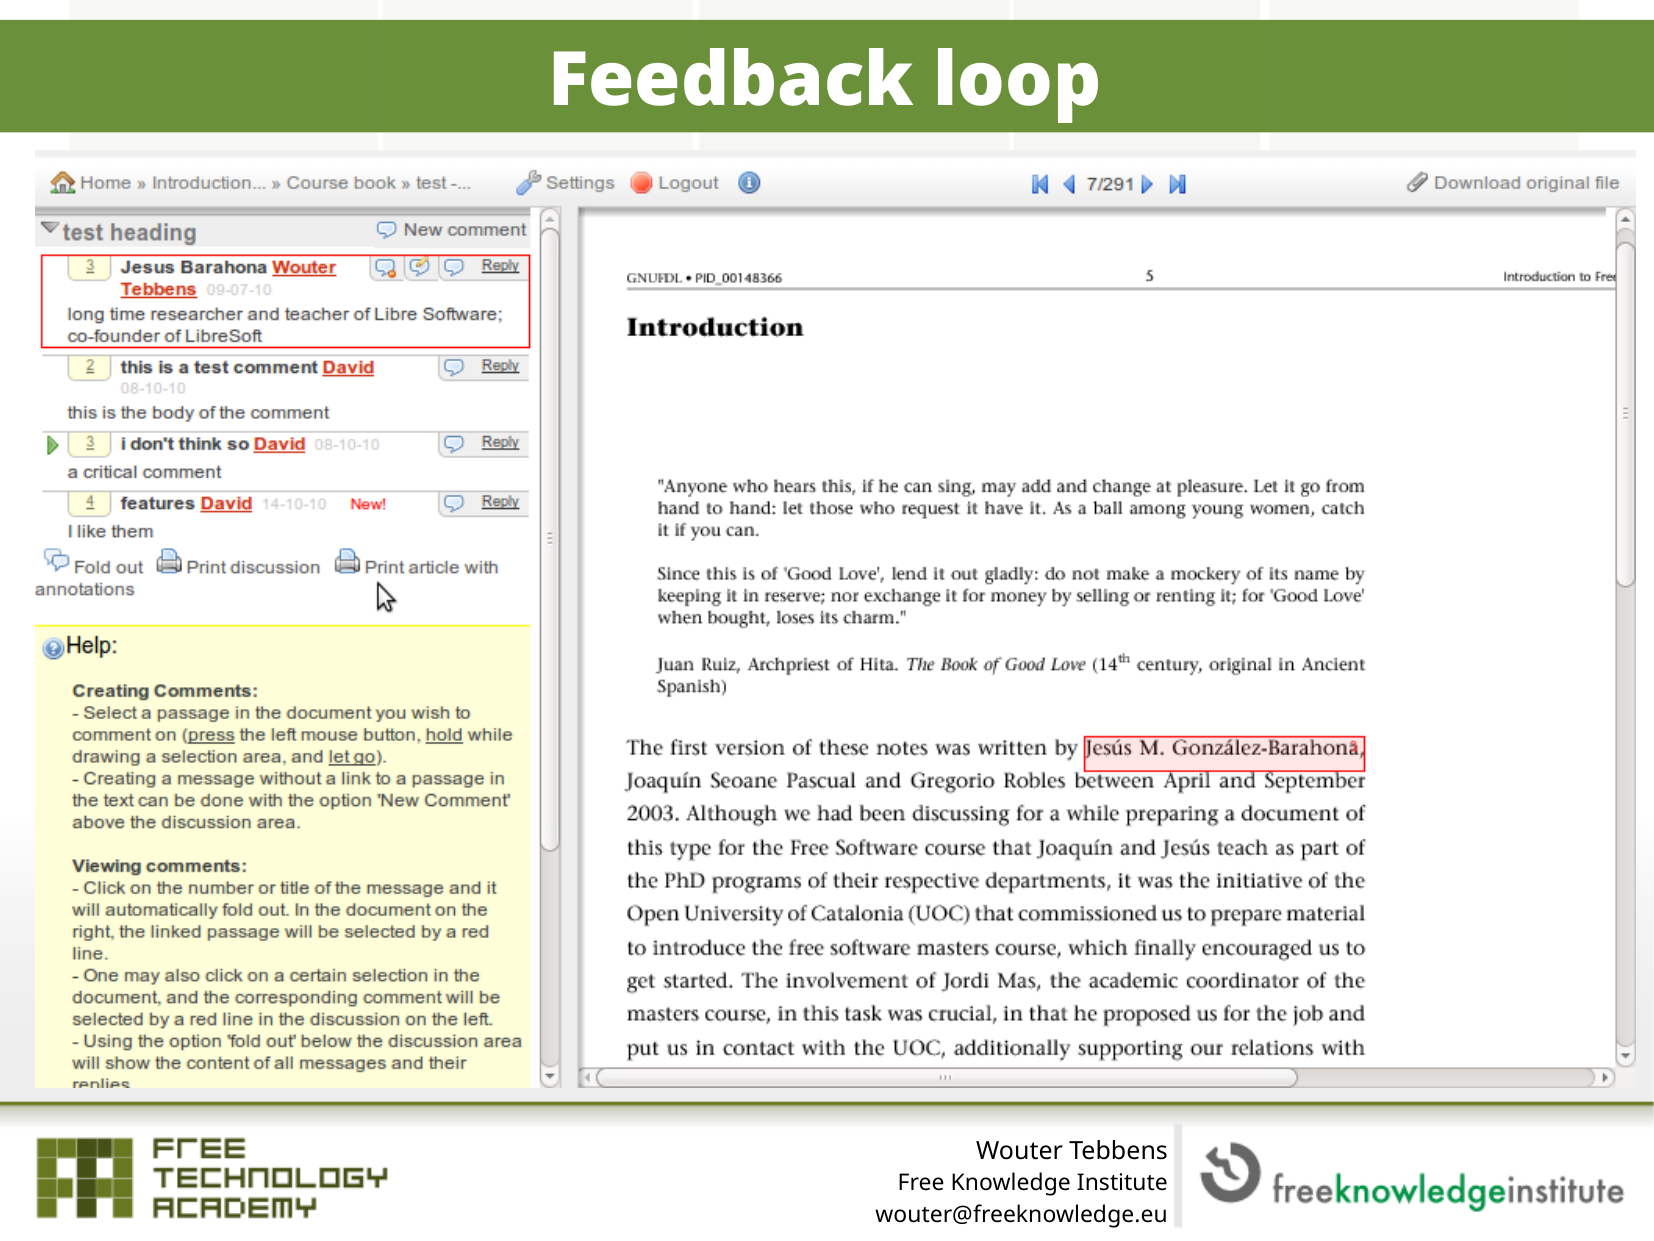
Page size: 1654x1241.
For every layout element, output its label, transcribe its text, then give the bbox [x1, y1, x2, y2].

picture [0, 133, 1654, 1241]
picture [0, 0, 1654, 19]
title Feedback loop [37, 32, 1613, 120]
